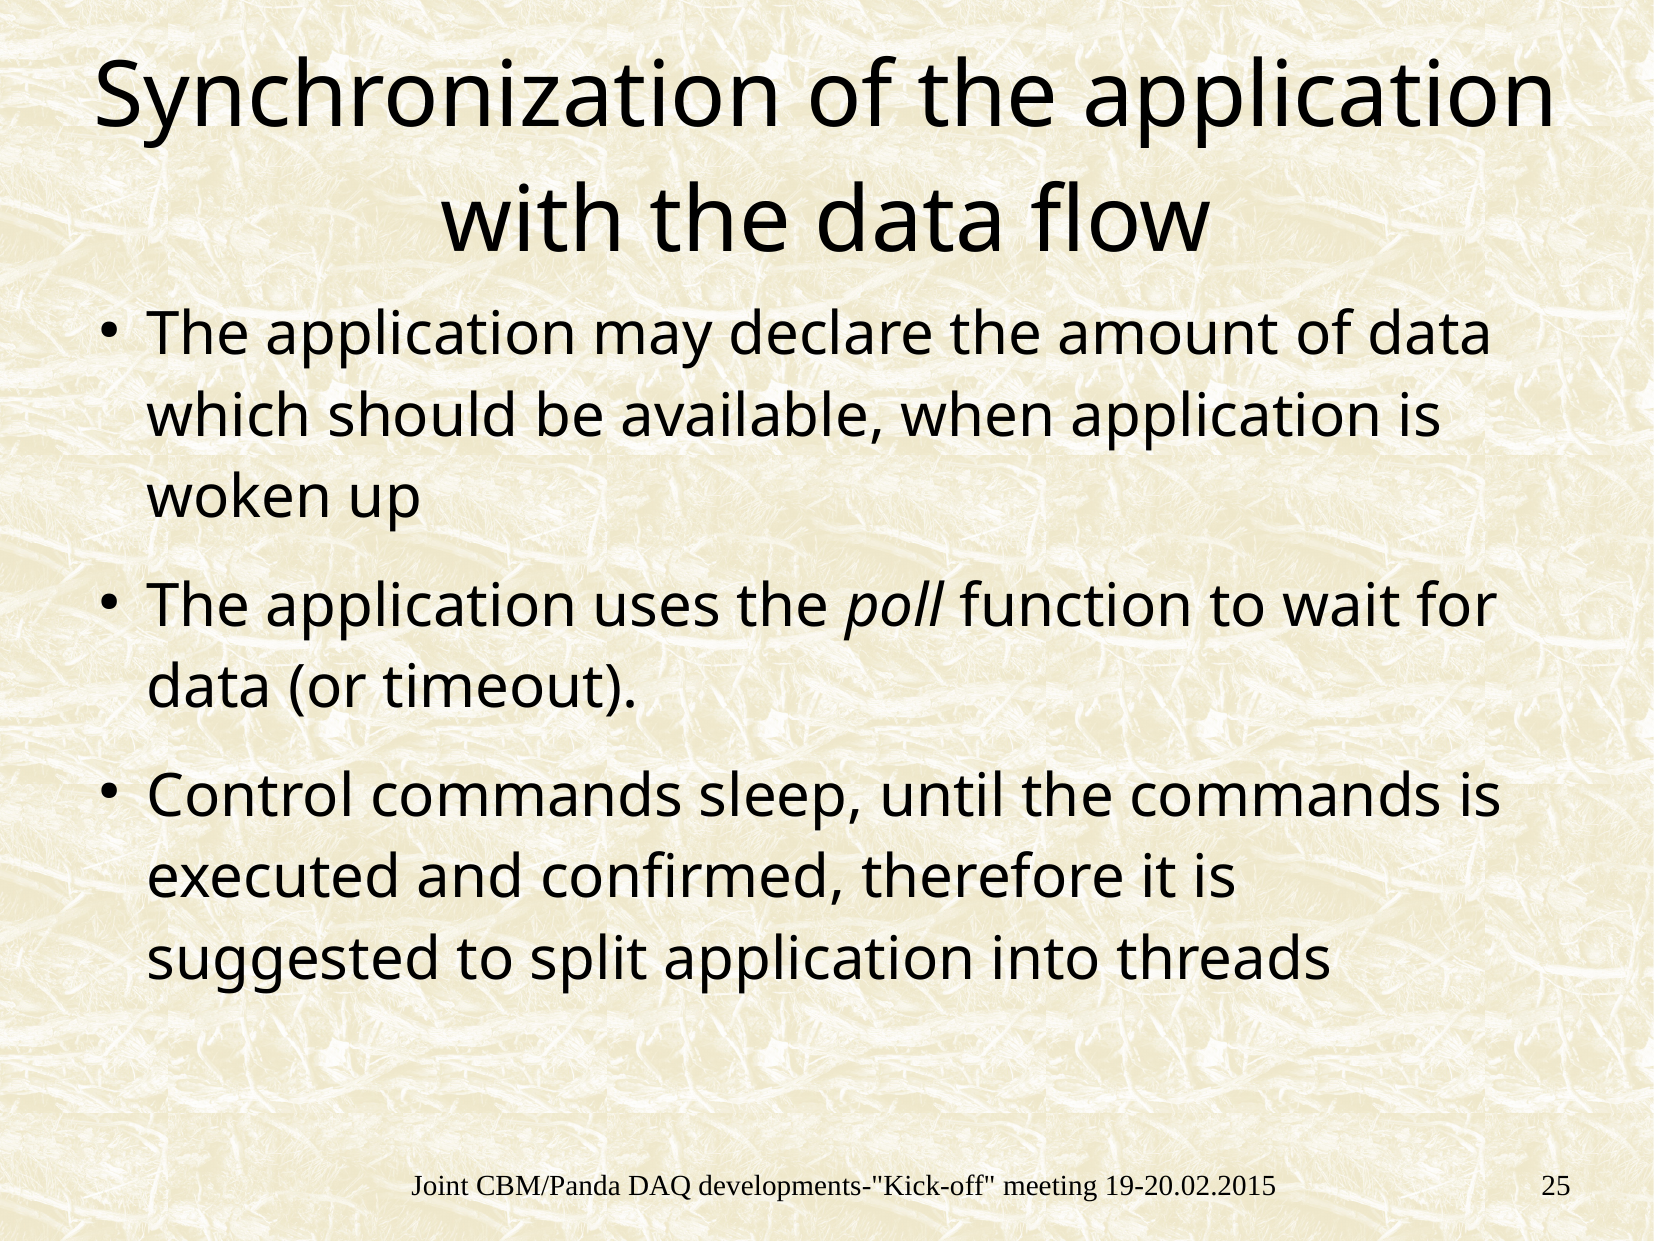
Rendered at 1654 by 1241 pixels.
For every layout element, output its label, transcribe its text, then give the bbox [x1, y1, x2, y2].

title Synchronization of the application with the data flow [82, 25, 1571, 281]
picture [0, 0, 1654, 1241]
list The application may declare the amount of data which should be available, when application is woken up The application uses the poll function to wait for data (or timeout). Control commands sleep, until the commands is executed and confirmed, therefore it is suggested to split application into threads [82, 290, 1538, 1010]
